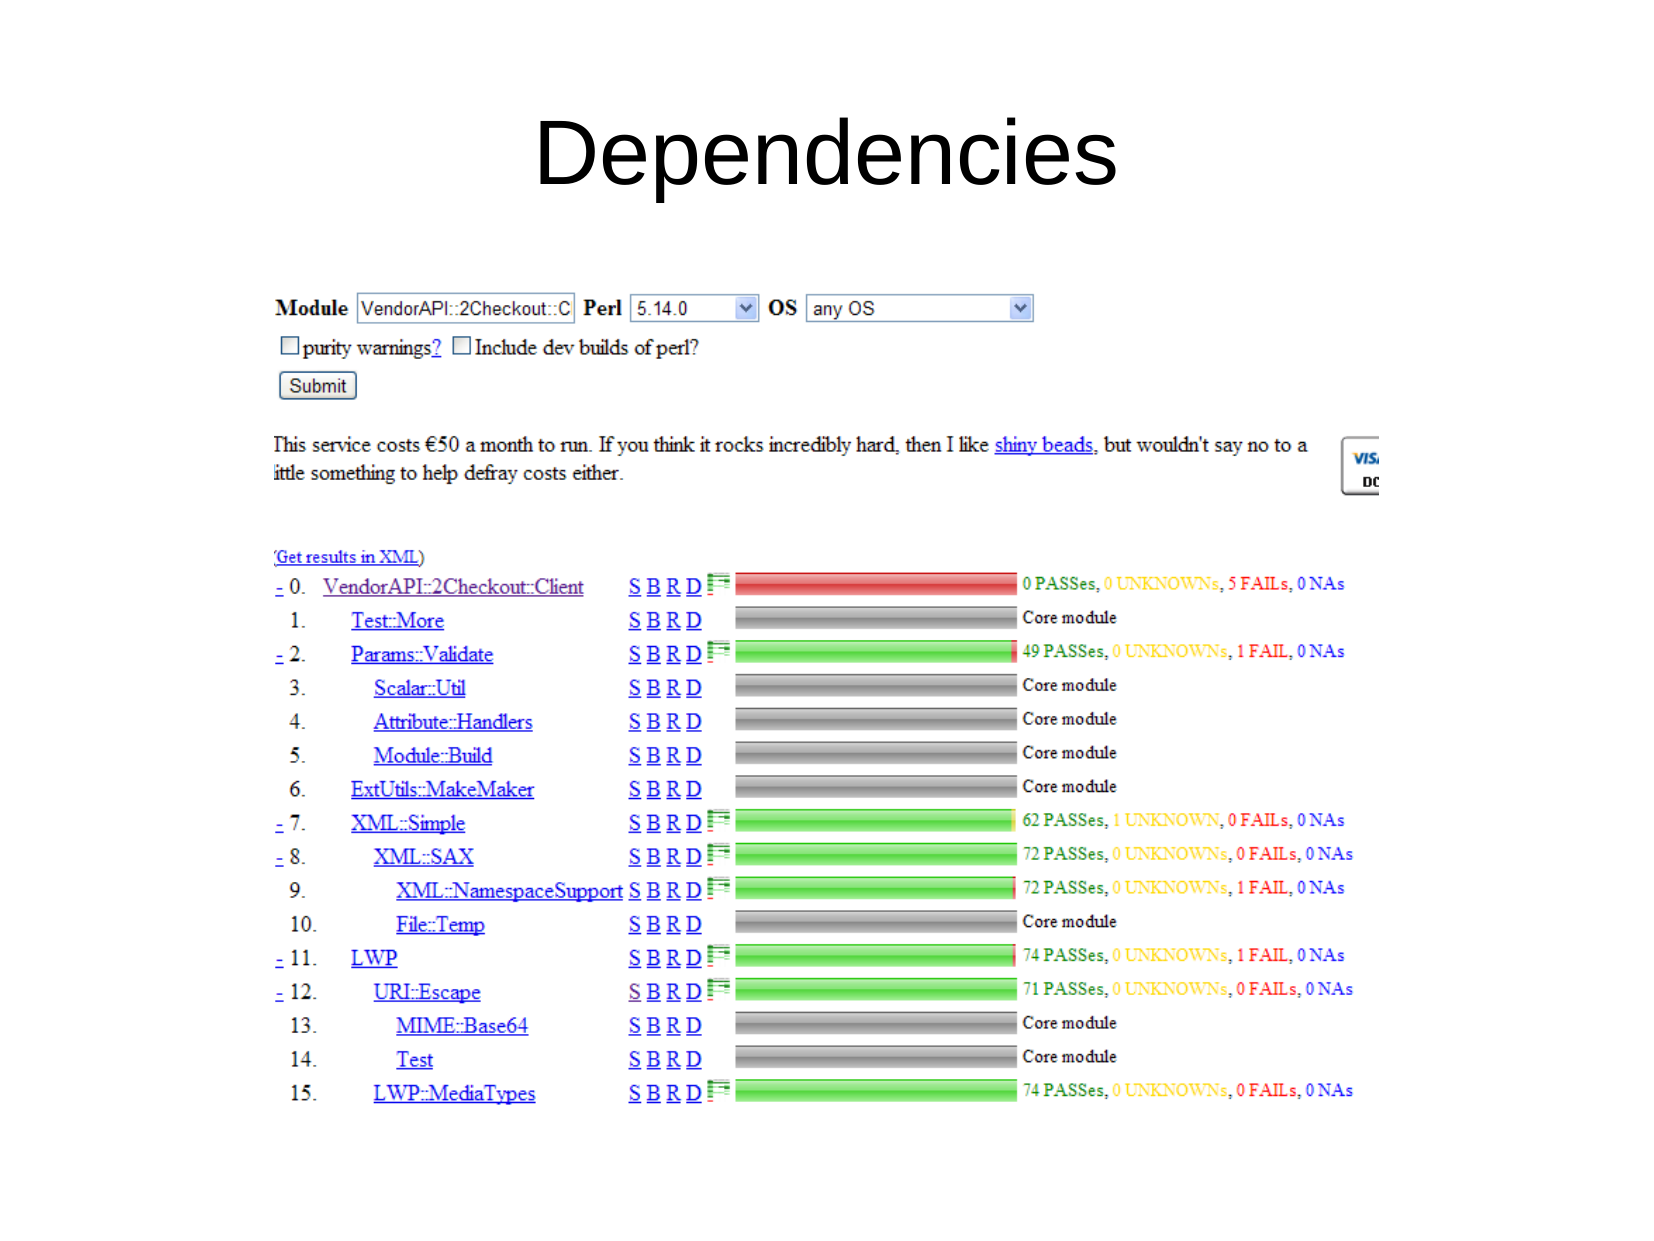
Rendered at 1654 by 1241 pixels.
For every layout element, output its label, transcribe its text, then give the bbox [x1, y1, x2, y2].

picture [274, 290, 1379, 1109]
title Dependencies [82, 49, 1571, 257]
